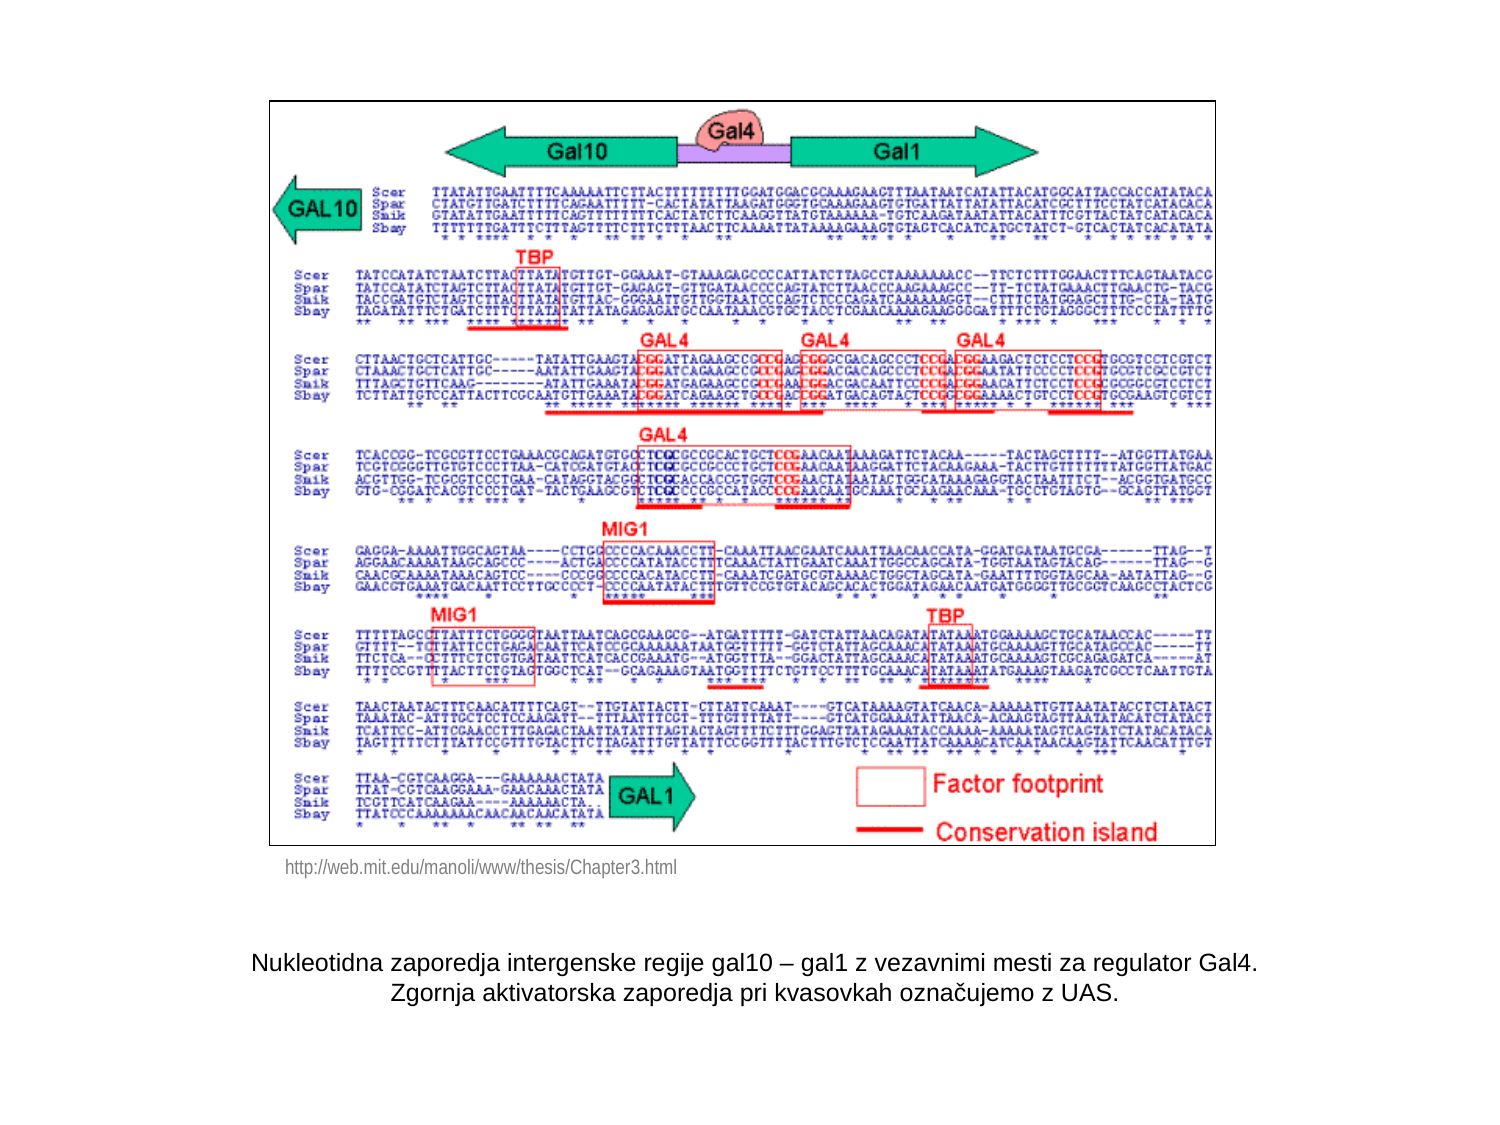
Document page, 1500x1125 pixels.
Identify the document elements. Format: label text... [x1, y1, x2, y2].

text_box http://web.mit.edu/manoli/www/thesis/Chapter3.html [270, 846, 1021, 887]
text_box Nukleotidna zaporedja intergenske regije gal10 – gal1 z vezavnimi mesti za regulator Gal4. Zgornja aktivatorska zaporedja pri kvasovkah označujemo z UAS. [230, 939, 1282, 1015]
picture [270, 101, 1215, 845]
